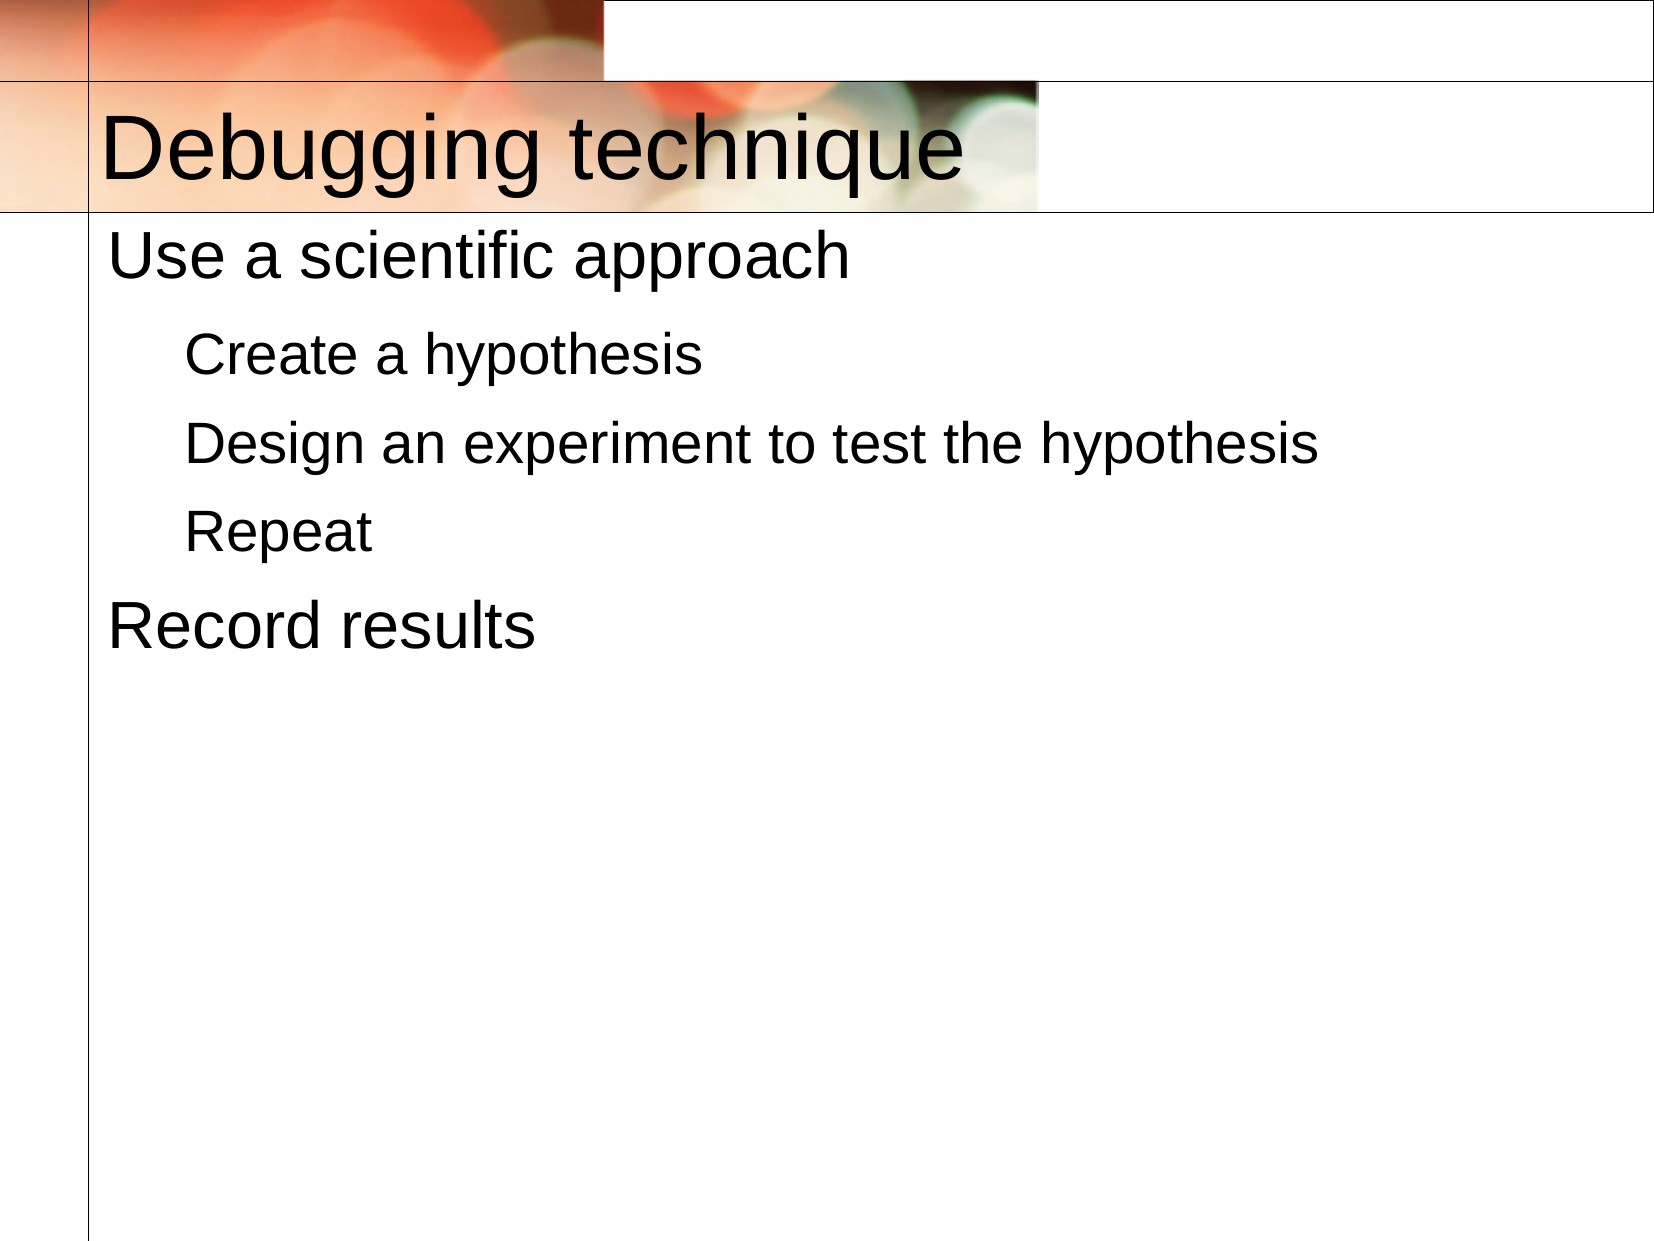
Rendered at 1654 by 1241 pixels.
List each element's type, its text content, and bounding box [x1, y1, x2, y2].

title Debugging technique [100, 95, 1571, 200]
list Use a scientific approach Create a hypothesis Design an experiment to test the hypothesis Repeat Record results [89, 217, 1578, 1226]
picture [0, 0, 88, 81]
picture [89, 82, 1039, 212]
picture [0, 82, 88, 212]
picture [89, 0, 1039, 81]
